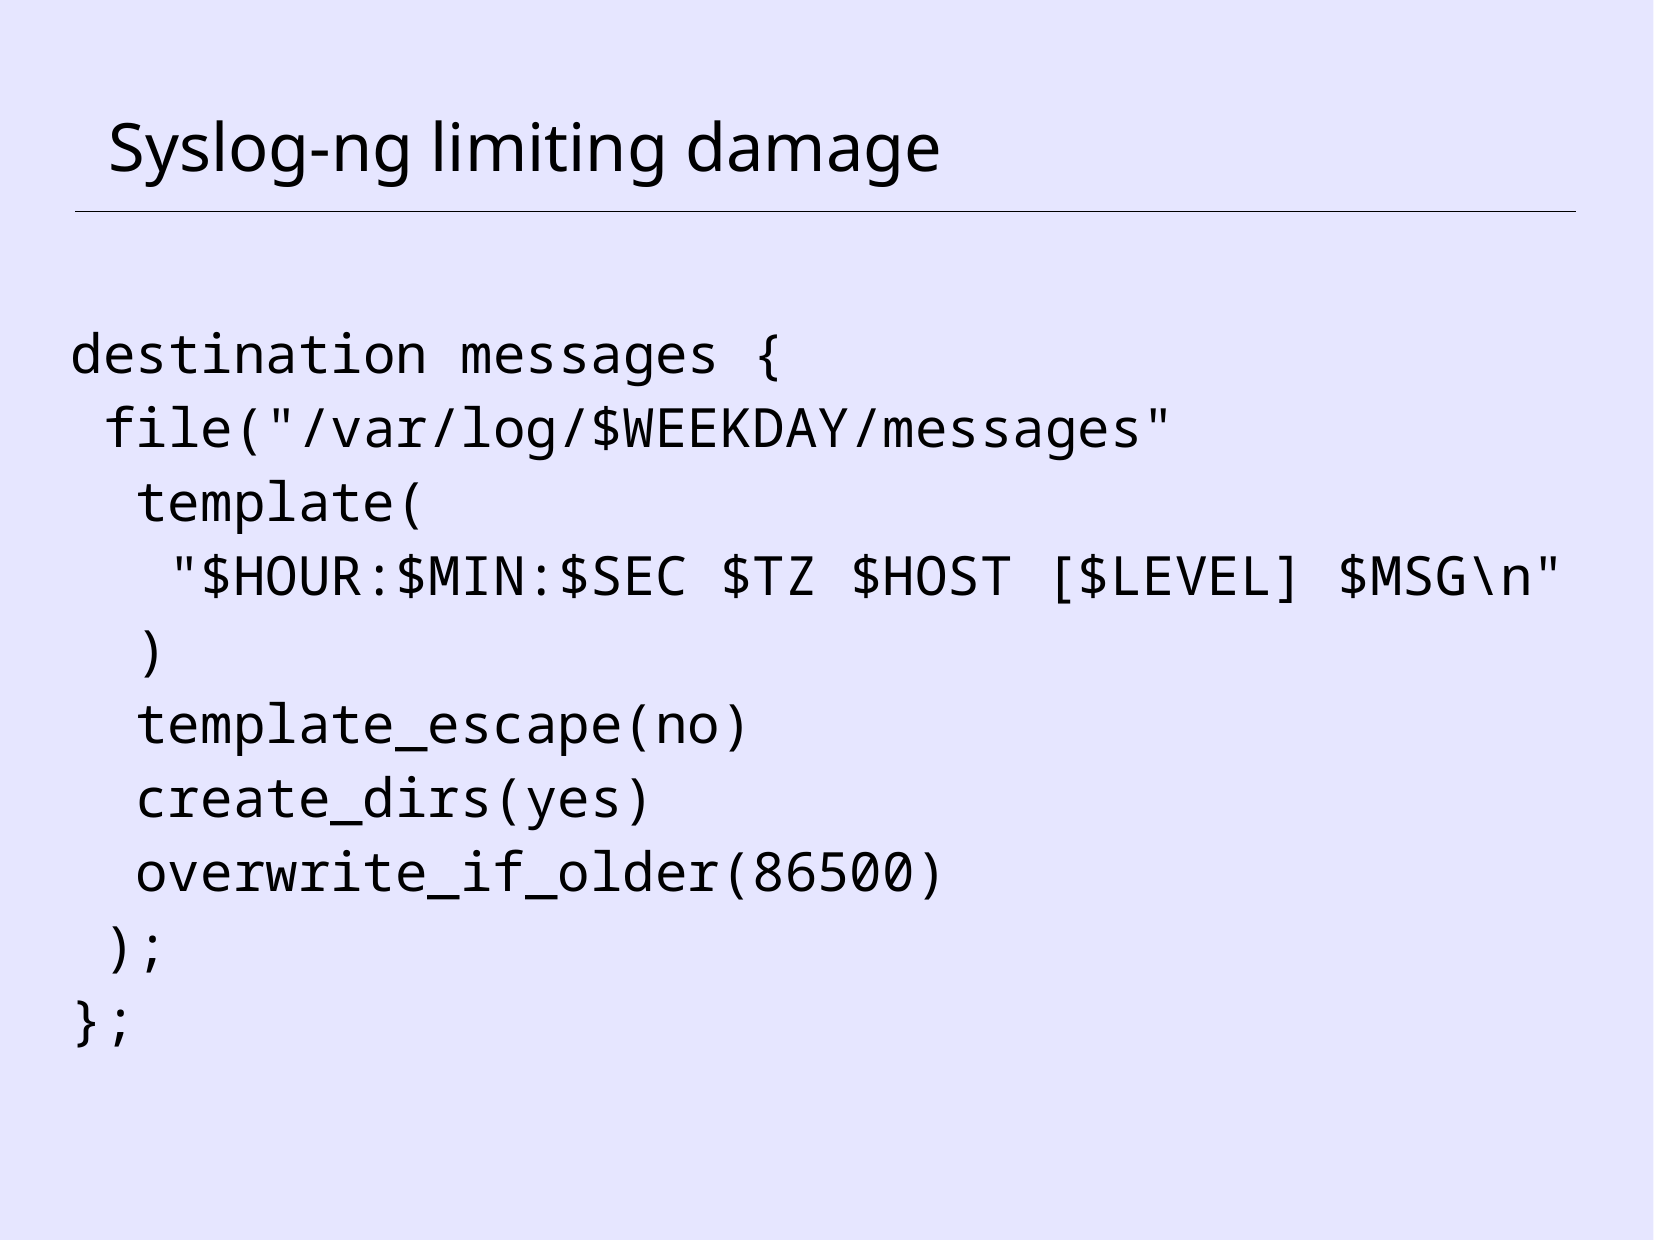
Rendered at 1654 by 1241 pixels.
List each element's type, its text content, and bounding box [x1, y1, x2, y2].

text_box Syslog-ng limiting damage [94, 93, 901, 186]
text_box destination messages { file("/var/log/$WEEKDAY/messages" template( "$HOUR:$MIN:$SEC $TZ $HOST [$LEVEL] $MSG\n" ) template_escape(no) create_dirs(yes) overwrite_if_older(86500) ); }; [55, 307, 1581, 994]
